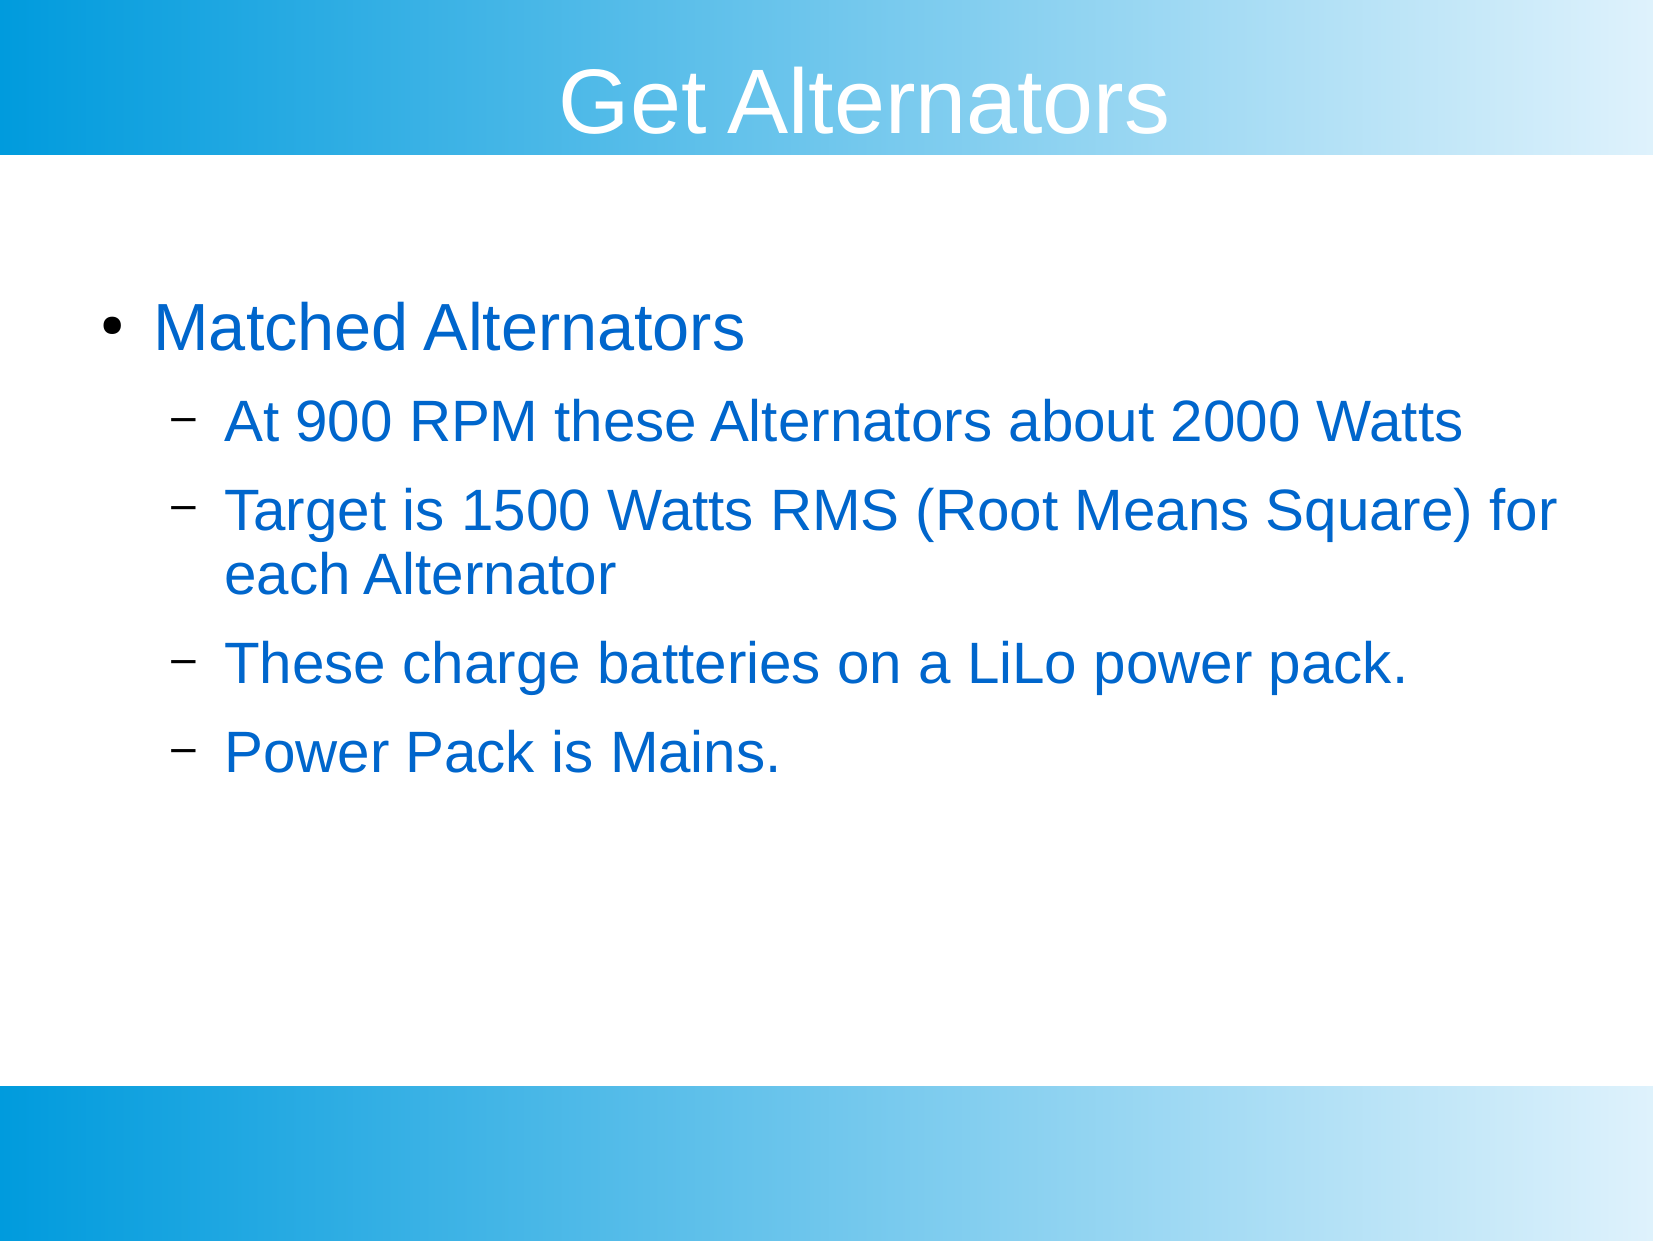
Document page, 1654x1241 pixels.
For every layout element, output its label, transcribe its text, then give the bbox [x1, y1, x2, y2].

list Matched Alternators At 900 RPM these Alternators about 2000 Watts Target is 1500 Watts RMS (Root Means Square) for each Alternator These charge batteries on a LiLo power pack. Power Pack is Mains. [82, 290, 1571, 1010]
title Get Alternators [82, 49, 1571, 155]
